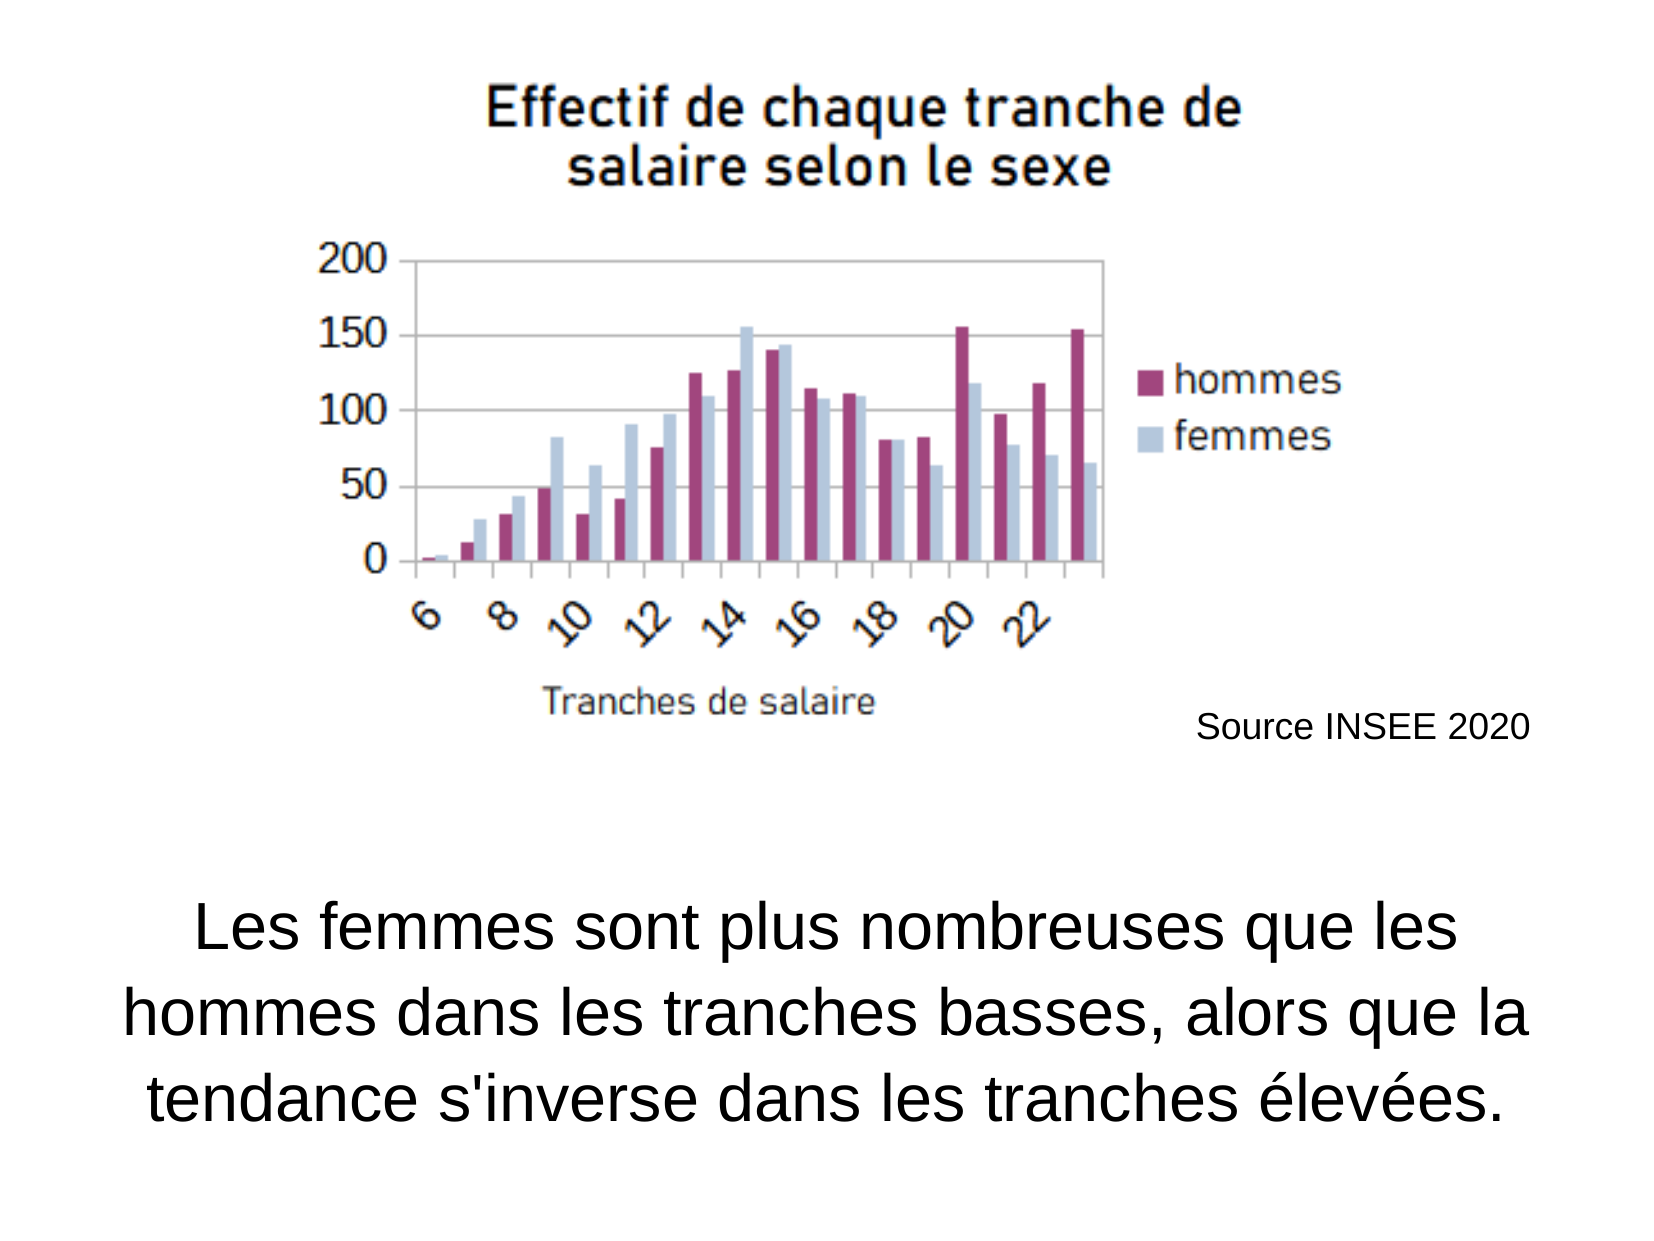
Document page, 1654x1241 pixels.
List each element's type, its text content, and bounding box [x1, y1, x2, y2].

text_box Source INSEE 2020 [1181, 698, 1565, 756]
subtitle Les femmes sont plus nombreuses que les hommes dans les tranches basses, alors que la tendance s'inverse dans les tranches élevées. [82, 826, 1571, 1187]
picture [295, 58, 1359, 733]
